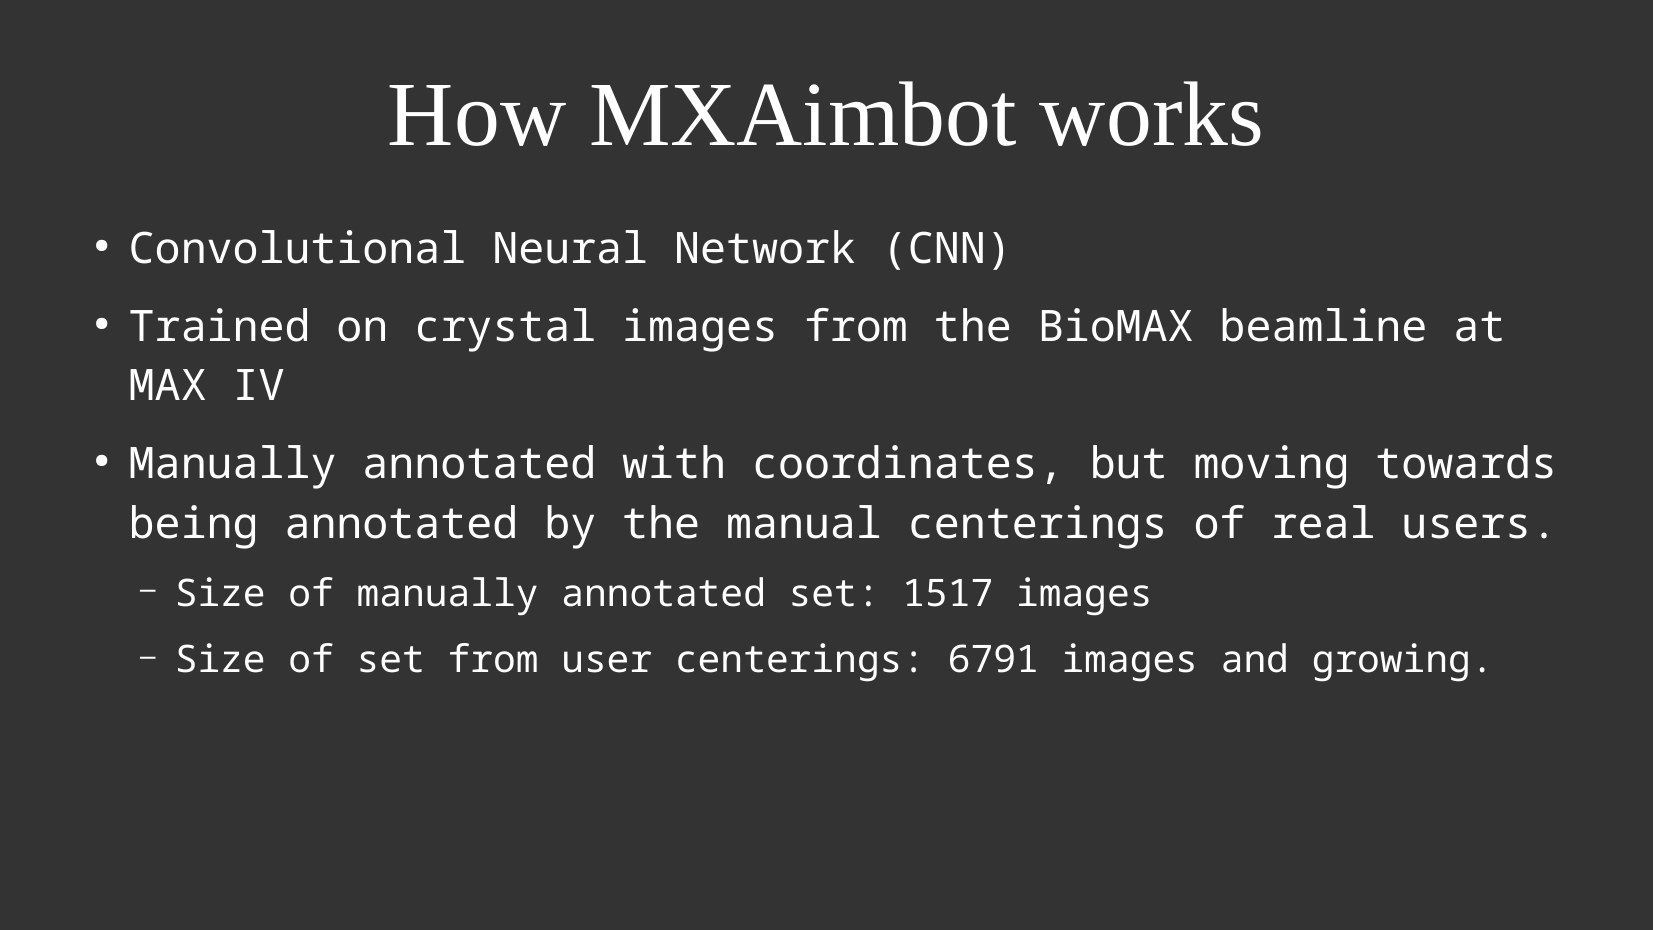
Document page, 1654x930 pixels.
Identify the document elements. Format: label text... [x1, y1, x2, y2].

list Convolutional Neural Network (CNN) Trained on crystal images from the BioMAX beamline at MAX IV Manually annotated with coordinates, but moving towards being annotated by the manual centerings of real users. Size of manually annotated set: 1517 images Size of set from user centerings: 6791 images and growing. [82, 217, 1571, 757]
title How MXAimbot works [82, 37, 1571, 193]
